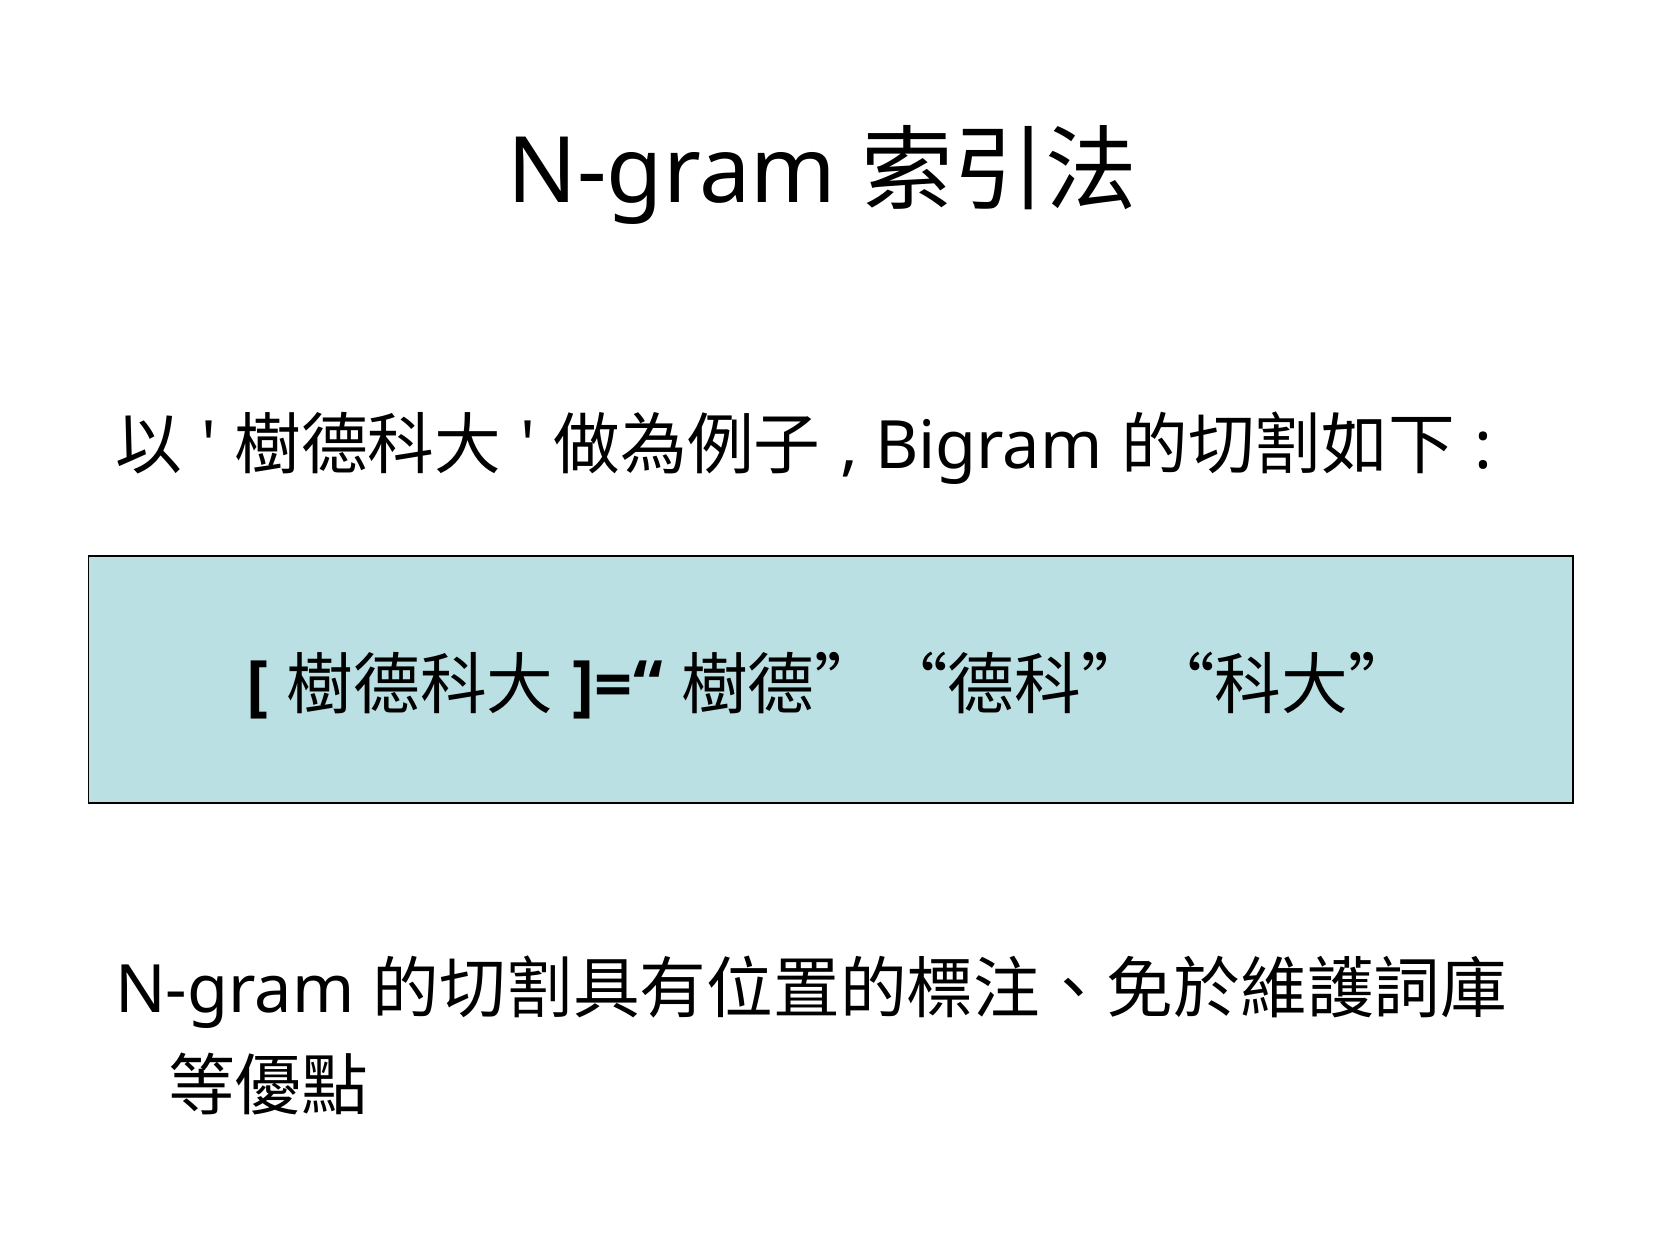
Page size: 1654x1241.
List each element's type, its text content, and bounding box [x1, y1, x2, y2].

list 以'樹德科大'做為例子, Bigram的切割如下: N-gram的切割具有位置的標注、免於維護詞庫等優點 [82, 383, 1571, 1203]
title N-gram索引法 [88, 58, 1577, 266]
text_box [樹德科大]=“樹德”“德科”“科大” [88, 555, 1574, 804]
